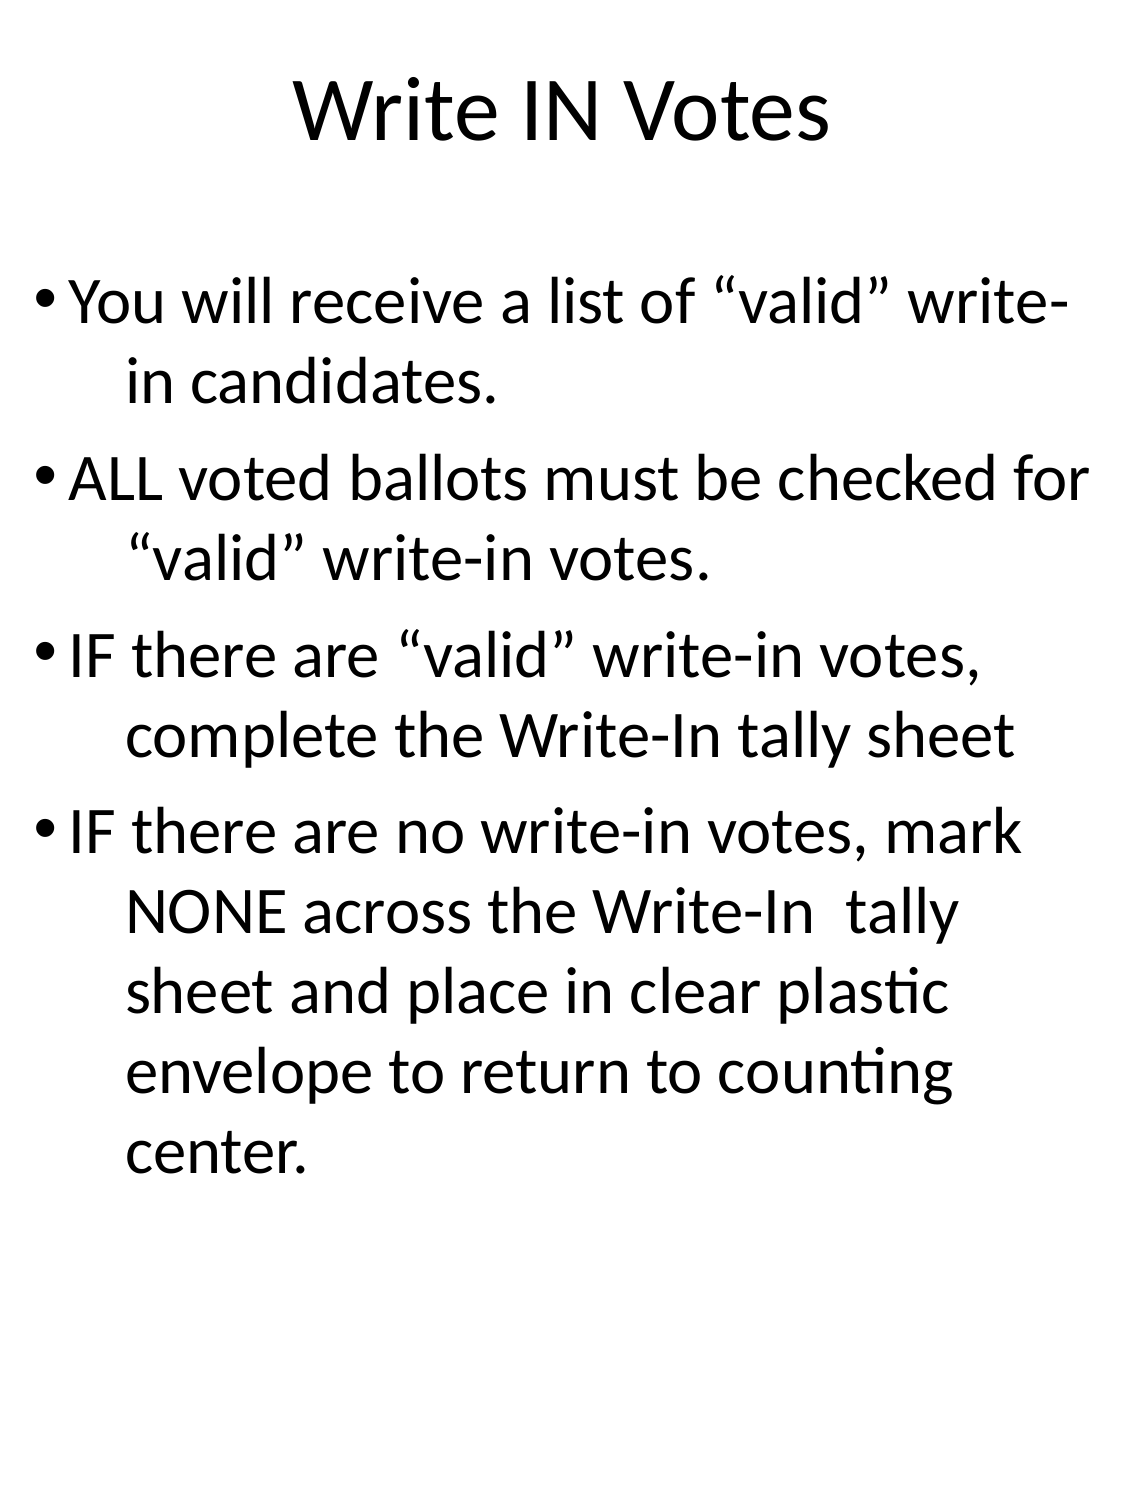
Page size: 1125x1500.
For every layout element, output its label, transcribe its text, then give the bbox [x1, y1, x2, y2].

text_box Write IN Votes [84, 39, 1041, 249]
text_box You will receive a list of “valid” write-in candidates. ALL voted ballots must be checked for “valid” write-in votes. IF there are “valid” write-in votes, complete the Write-In tally sheet IF there are no write-in votes, mark NONE across the Write-In tally sheet and place in clear plastic envelope to return to counting center. [18, 249, 1125, 1384]
